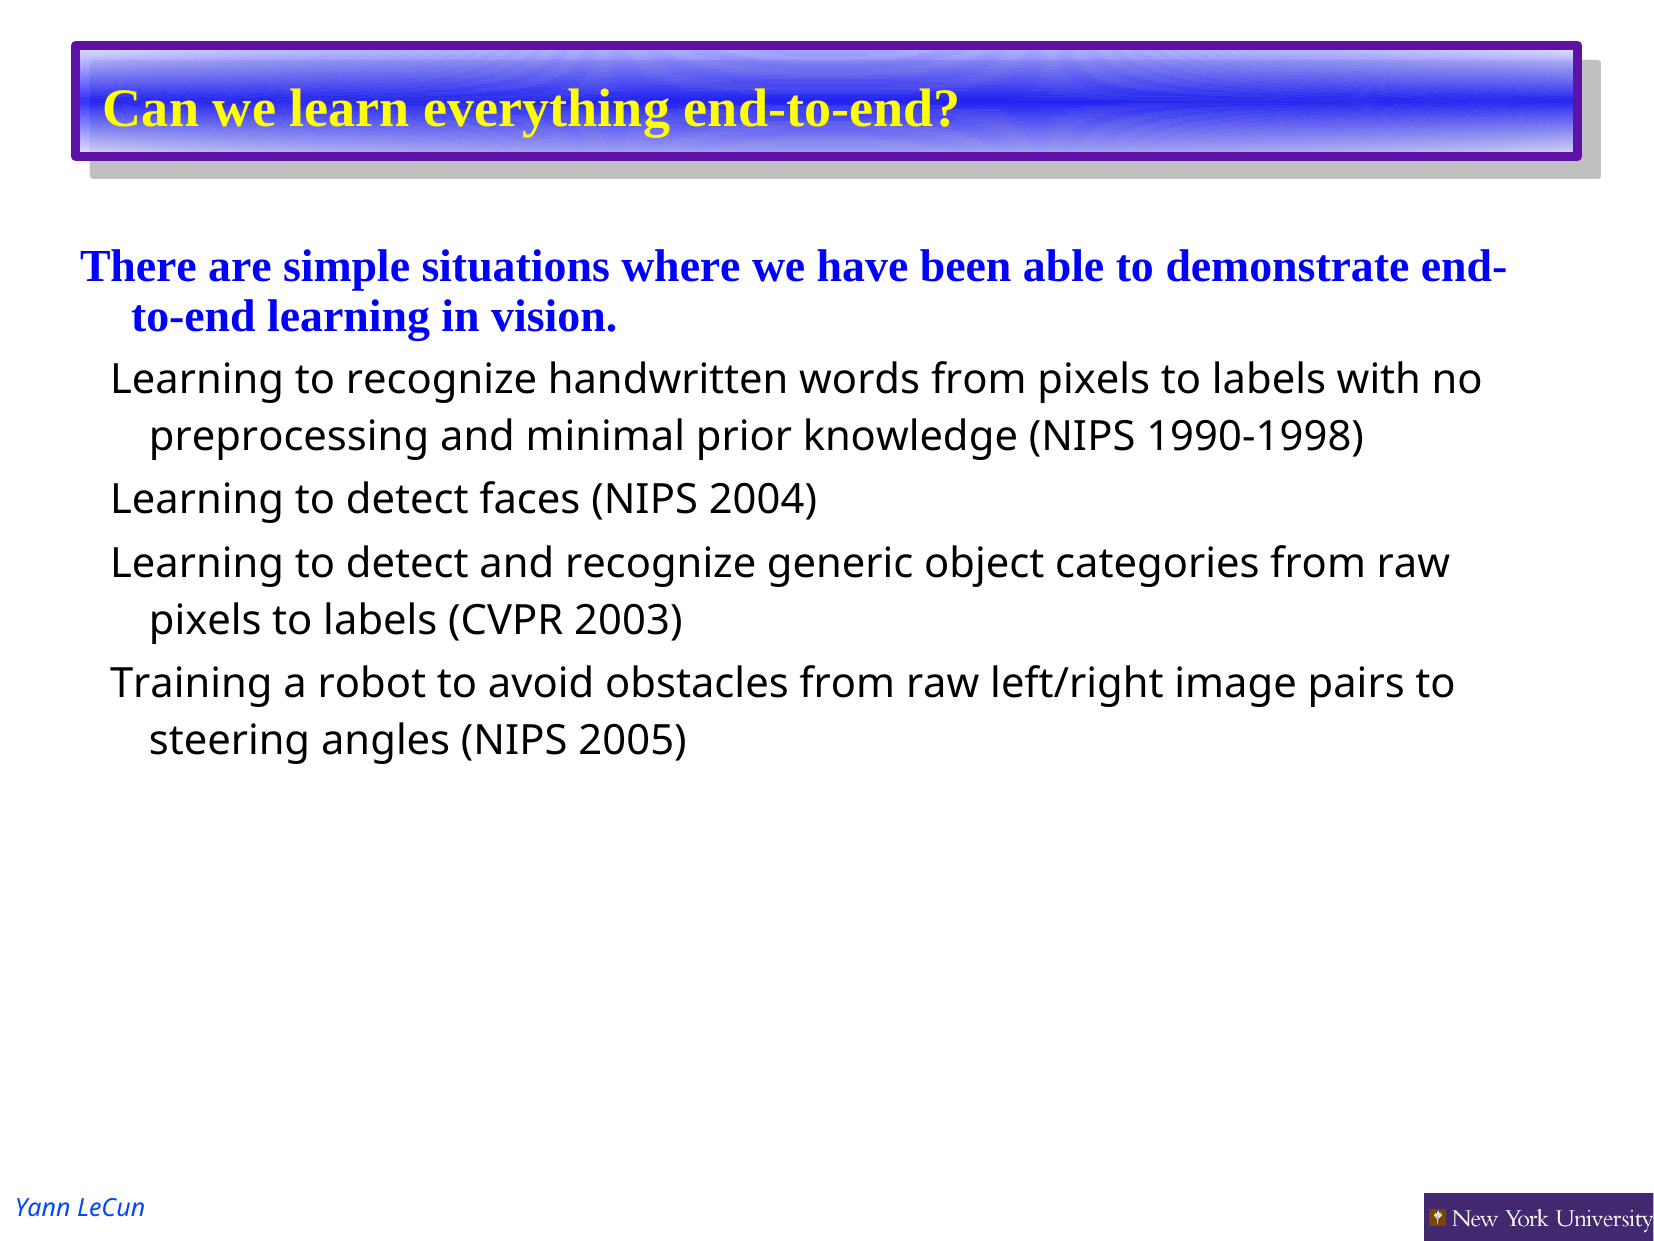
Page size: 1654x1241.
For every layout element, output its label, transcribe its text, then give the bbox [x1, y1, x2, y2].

title Can we learn everything end-to-end? [75, 45, 1578, 157]
picture [1424, 1193, 1654, 1241]
list There are simple situations where we have been able to demonstrate end-to-end learning in vision. Learning to recognize handwritten words from pixels to labels with no preprocessing and minimal prior knowledge (NIPS 1990-1998) Learning to detect faces (NIPS 2004) Learning to detect and recognize generic object categories from raw pixels to labels (CVPR 2003) Training a robot to avoid obstacles from raw left/right image pairs to steering angles (NIPS 2005) [80, 240, 1517, 994]
